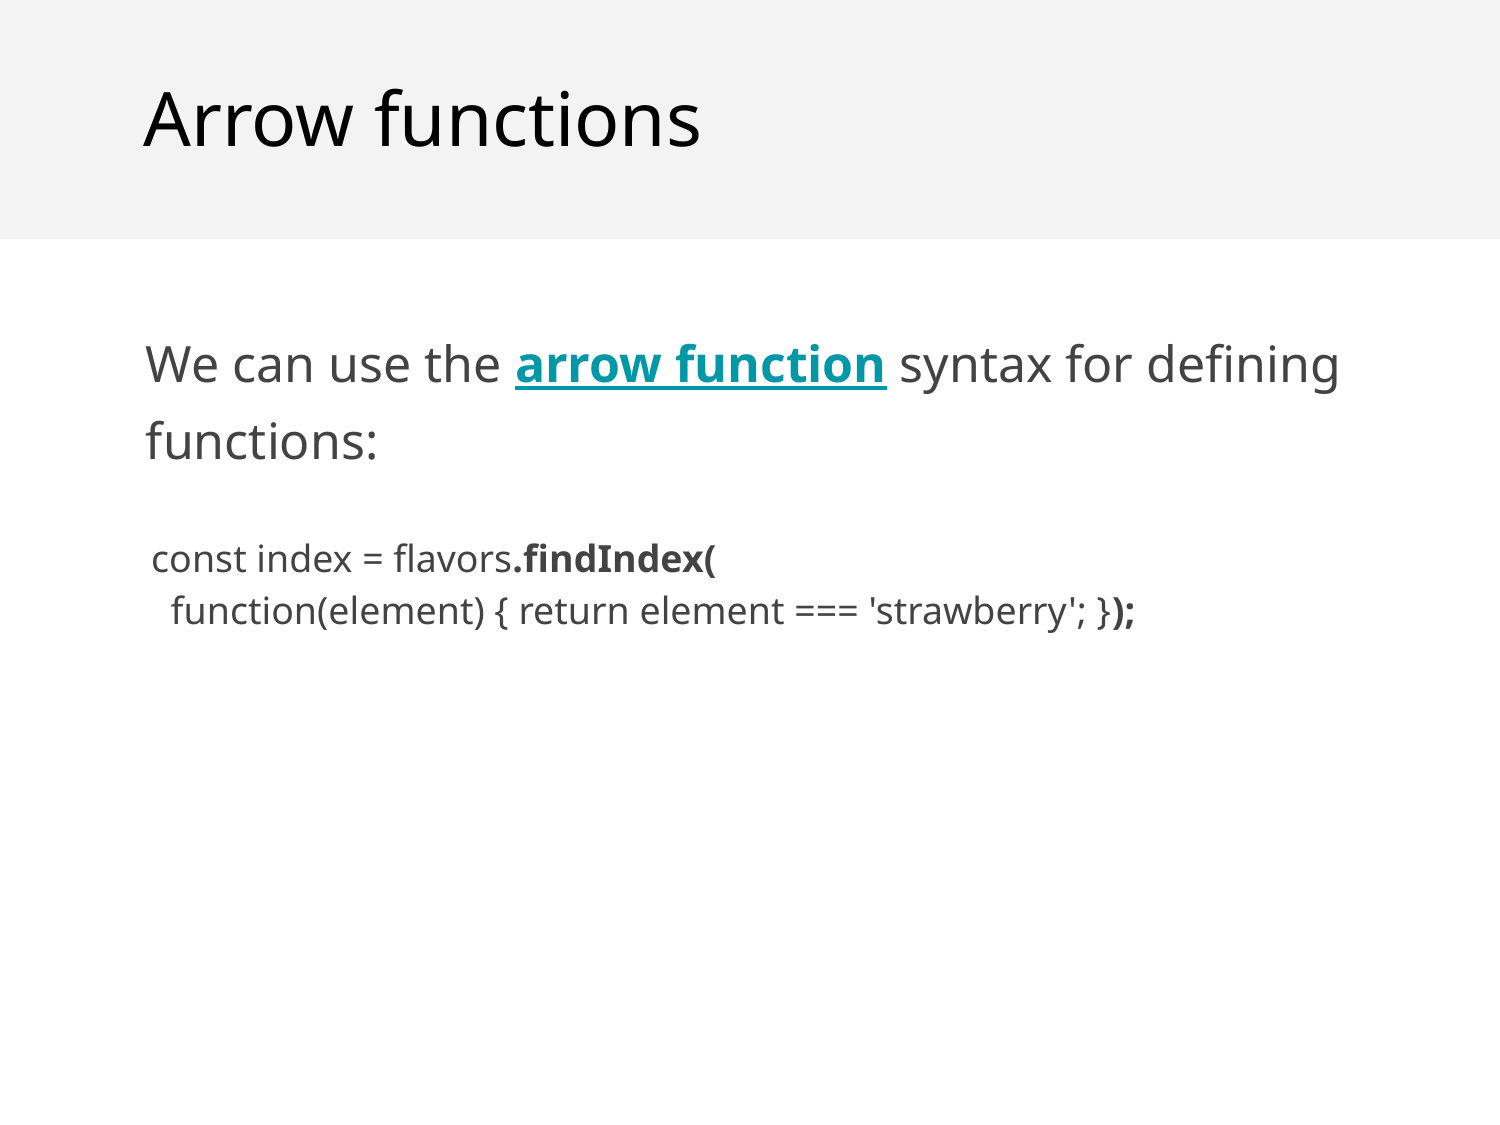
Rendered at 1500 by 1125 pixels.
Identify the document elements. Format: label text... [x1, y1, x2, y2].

list We can use the arrow function syntax for defining functions: [130, 261, 1385, 531]
title Arrow functions [128, 56, 1372, 183]
text_box const index = flavors.findIndex( function(element) { return element === 'strawberry'; }); [136, 531, 1380, 814]
